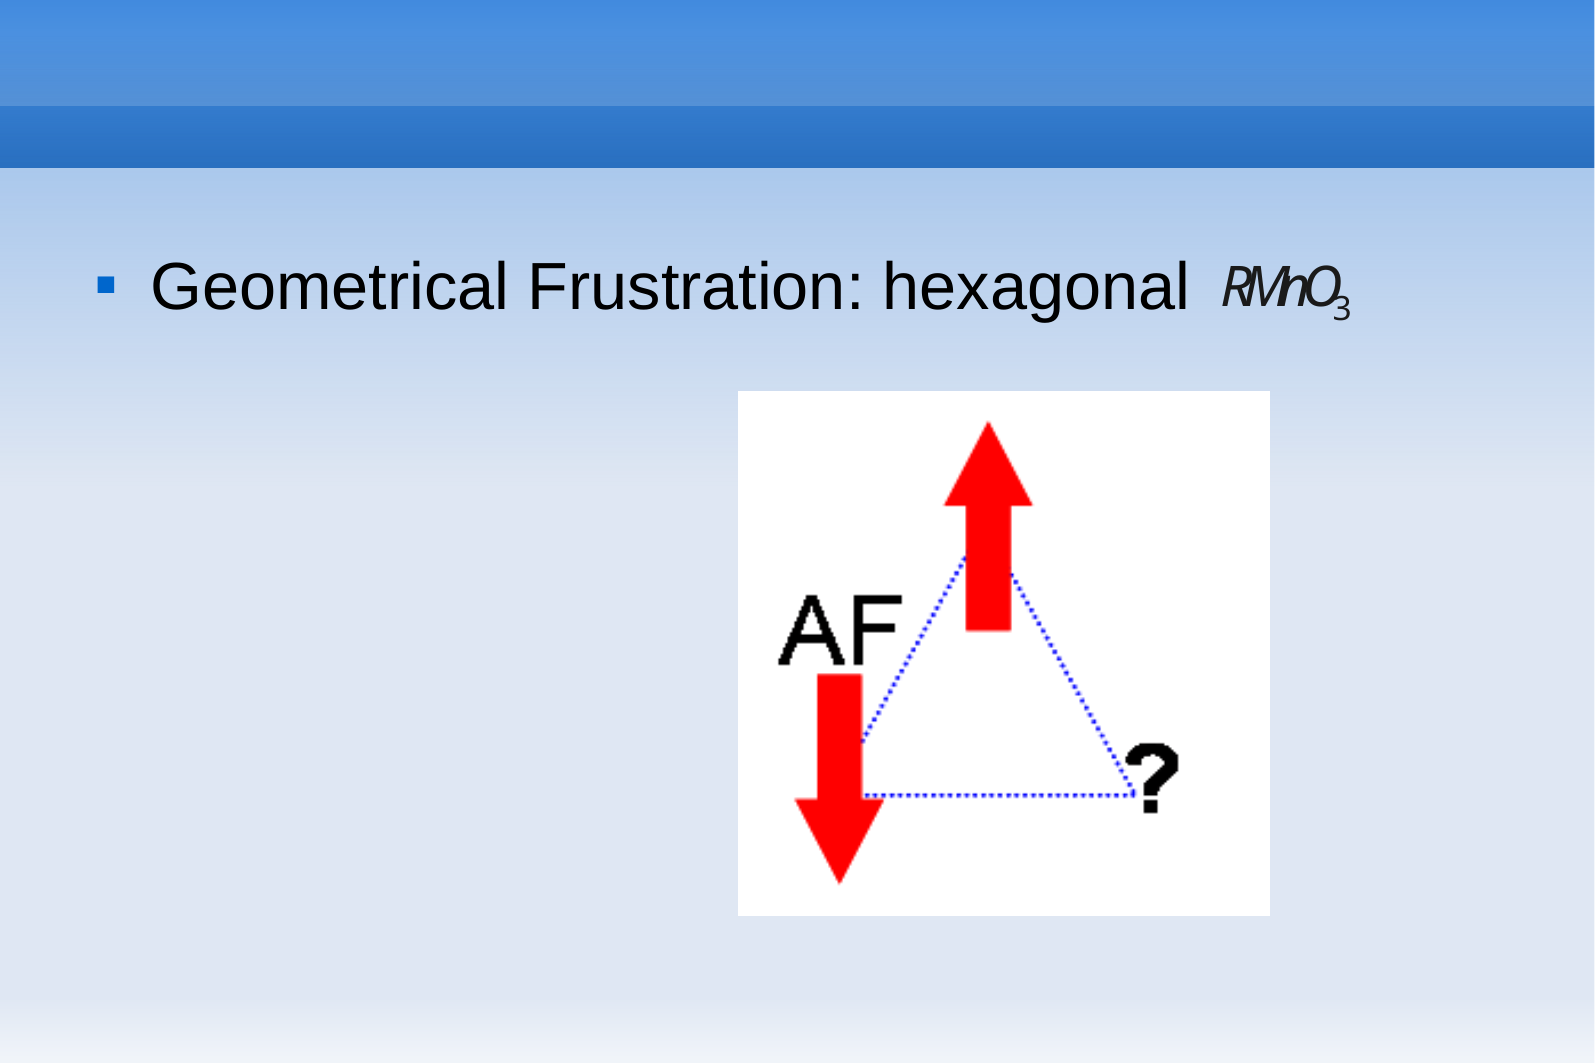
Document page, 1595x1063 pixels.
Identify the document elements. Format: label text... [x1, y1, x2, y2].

list Geometrical Frustration: hexagonal [79, 248, 1515, 936]
chart [1210, 256, 1356, 325]
picture [0, 0, 1595, 1063]
